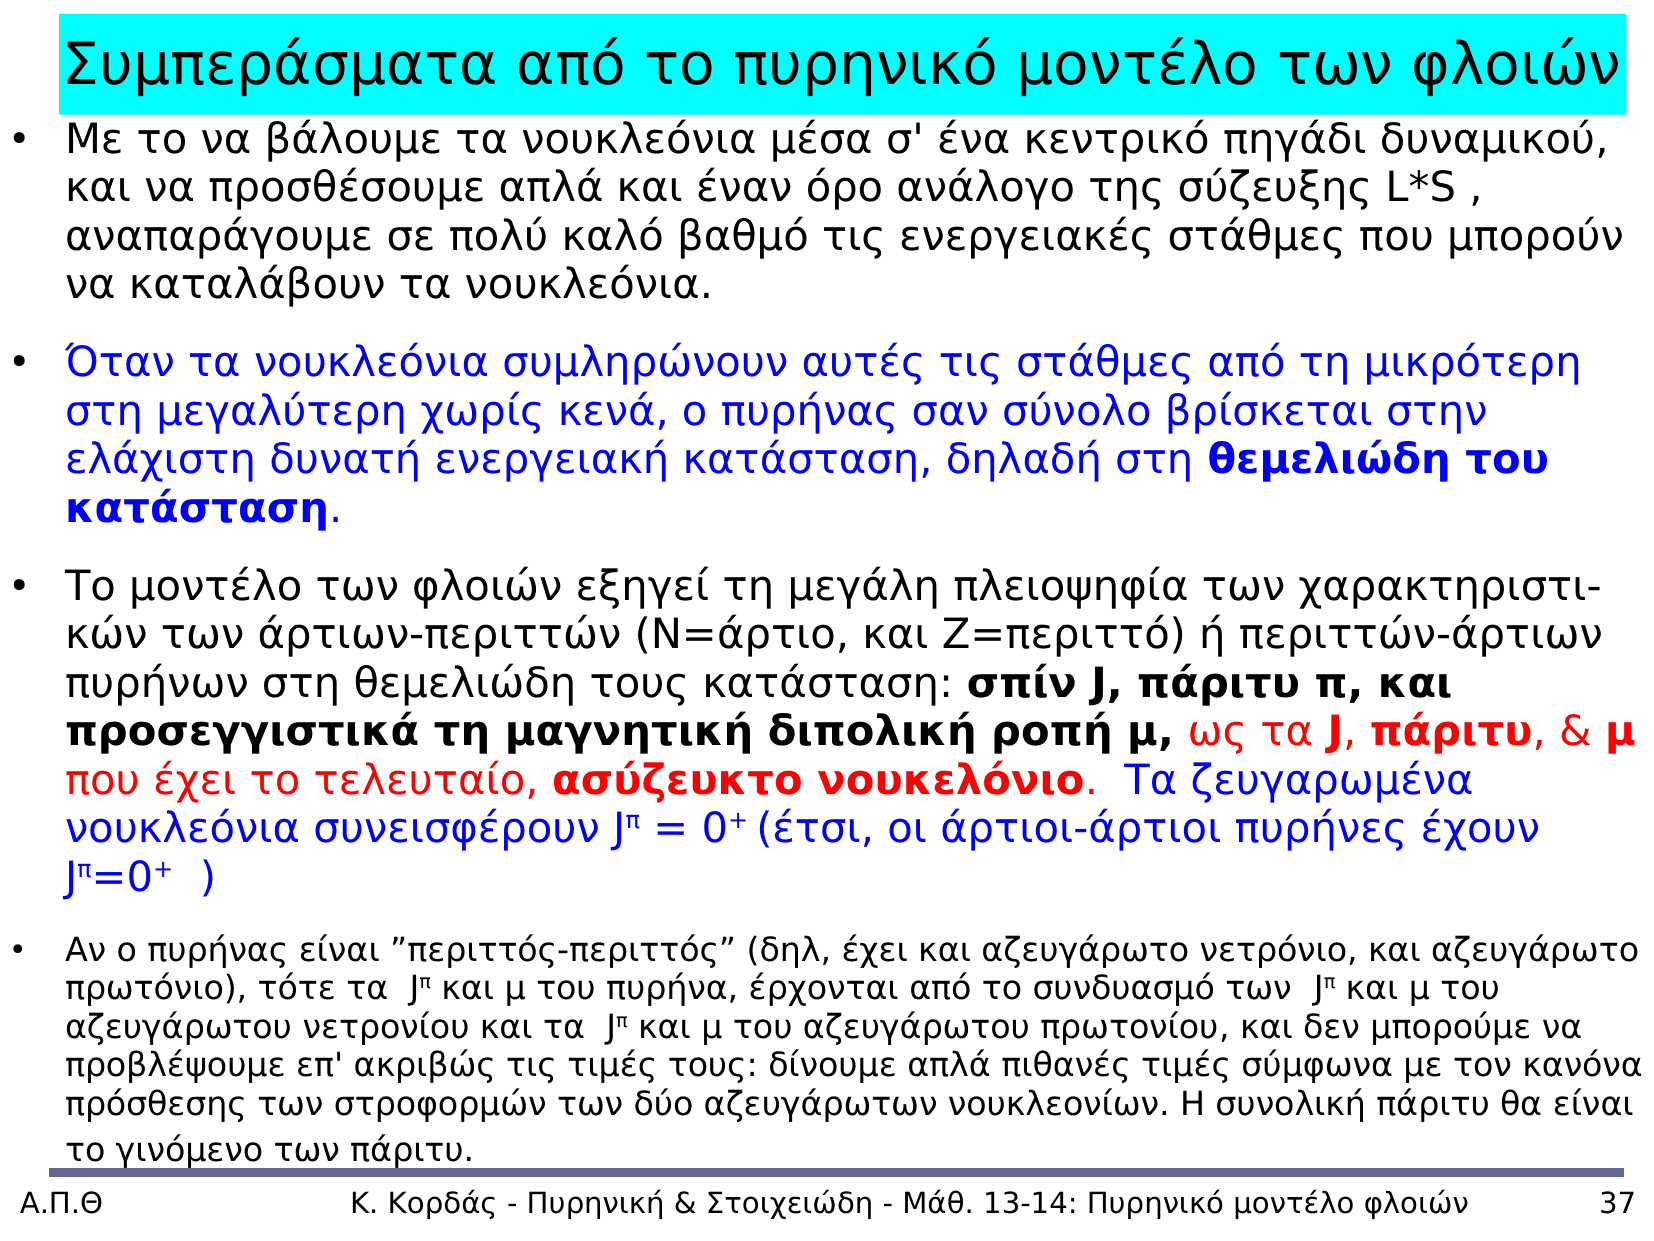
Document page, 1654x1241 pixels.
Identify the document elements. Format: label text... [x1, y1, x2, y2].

list Με το να βάλουμε τα νουκλεόνια μέσα σ' ένα κεντρικό πηγάδι δυναμικού, και να προσθέσουμε απλά και έναν όρο ανάλογο της σύζευξης L*S , αναπαράγουμε σε πολύ καλό βαθμό τις ενεργειακές στάθμες που μπορούν να καταλάβουν τα νουκλεόνια. Όταν τα νουκλεόνια συμληρώνουν αυτές τις στάθμες από τη μικρότερη στη μεγαλύτερη χωρίς κενά, ο πυρήνας σαν σύνολο βρίσκεται στην ελάχιστη δυνατή ενεργειακή κατάσταση, δηλαδή στη θεμελιώδη του κατάσταση. Το μοντέλο των φλοιών εξηγεί τη μεγάλη πλειοψηφία των χαρακτηριστι- κών των άρτιων-περιττών (Ν=άρτιο, και Ζ=περιττό) ή περιττών-άρτιων πυρήνων στη θεμελιώδη τους κατάσταση: σπίν J, πάριτυ π, και προσεγγιστικά τη μαγνητική διπολική ροπή μ, ως τα J, πάριτυ, & μ που έχει το τελευταίο, ασύζευκτο νουκελόνιο. Τα ζευγαρωμένα νουκλεόνια συνεισφέρουν Jπ = 0+ (έτσι, οι άρτιοι-άρτιοι πυρήνες έχουν Jπ=0+ ) Αν ο πυρήνας είναι ”περιττός-περιττός” (δηλ, έχει και αζευγάρωτο νετρόνιο, και αζευγάρωτο πρωτόνιο), τότε τα Jπ και μ του πυρήνα, έρχονται από το συνδυασμό των Jπ και μ του αζευγάρωτου νετρονίου και τα Jπ και μ του αζευγάρωτου πρωτονίου, και δεν μπορούμε να προβλέψουμε επ' ακριβώς τις τιμές τους: δίνουμε απλά πιθανές τιμές σύμφωνα με τον κανόνα πρόσθεσης των στροφορμών των δύο αζευγάρωτων νουκλεονίων. Η συνολική πάριτυ θα είναι το γινόμενο των πάριτυ. [0, 114, 1654, 1176]
title Συμπεράσματα από το πυρηνικό μοντέλο των φλοιών [59, 13, 1627, 114]
